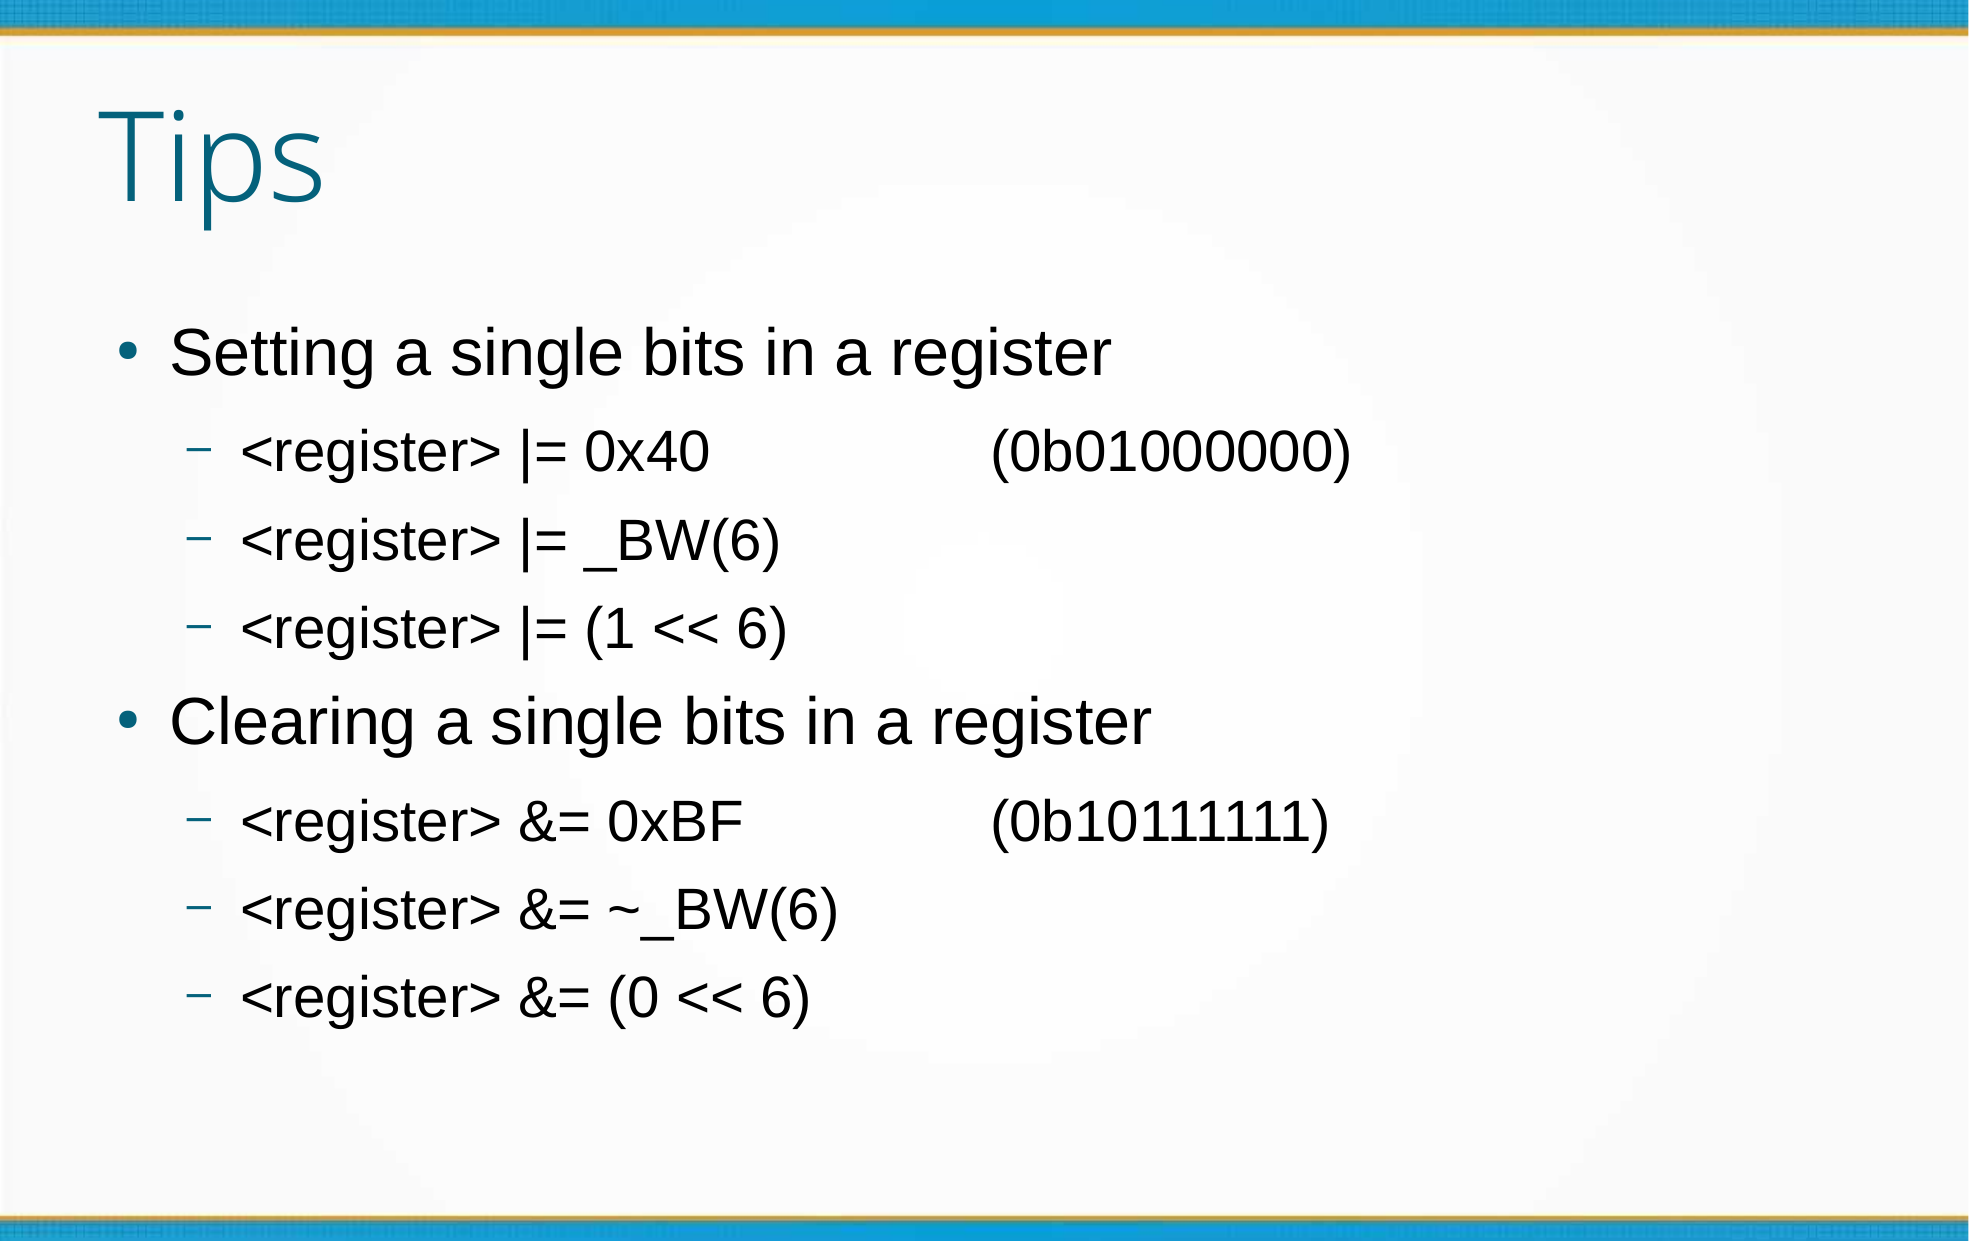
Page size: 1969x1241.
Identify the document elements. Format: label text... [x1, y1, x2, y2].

list Setting a single bits in a register <register> |= 0x40 (0b01000000) <register> |= _BW(6) <register> |= (1 << 6) Clearing a single bits in a register <register> &= 0xBF (0b10111111) <register> &= ~_BW(6) <register> &= (0 << 6) [98, 315, 1861, 1081]
picture [0, 0, 1969, 1241]
title Tips [98, 49, 1870, 257]
